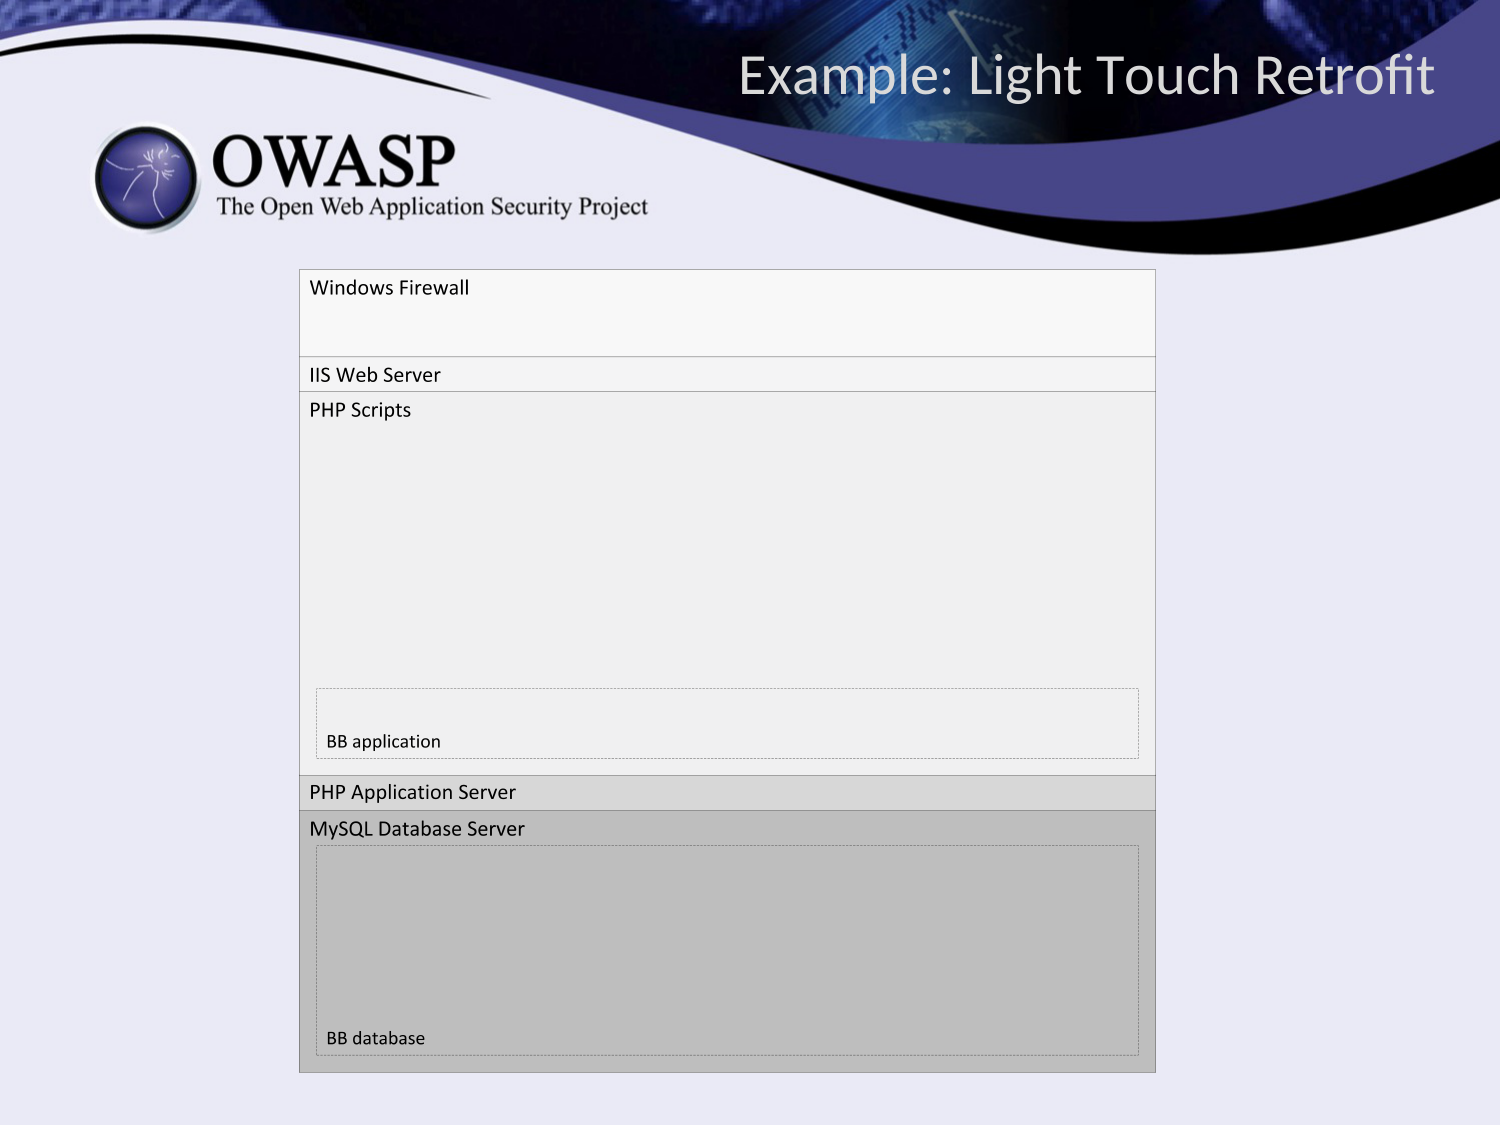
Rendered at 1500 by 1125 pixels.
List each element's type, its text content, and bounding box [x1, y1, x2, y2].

picture [0, 0, 1500, 1125]
title Example: Light Touch Retrofit [699, 0, 1476, 149]
